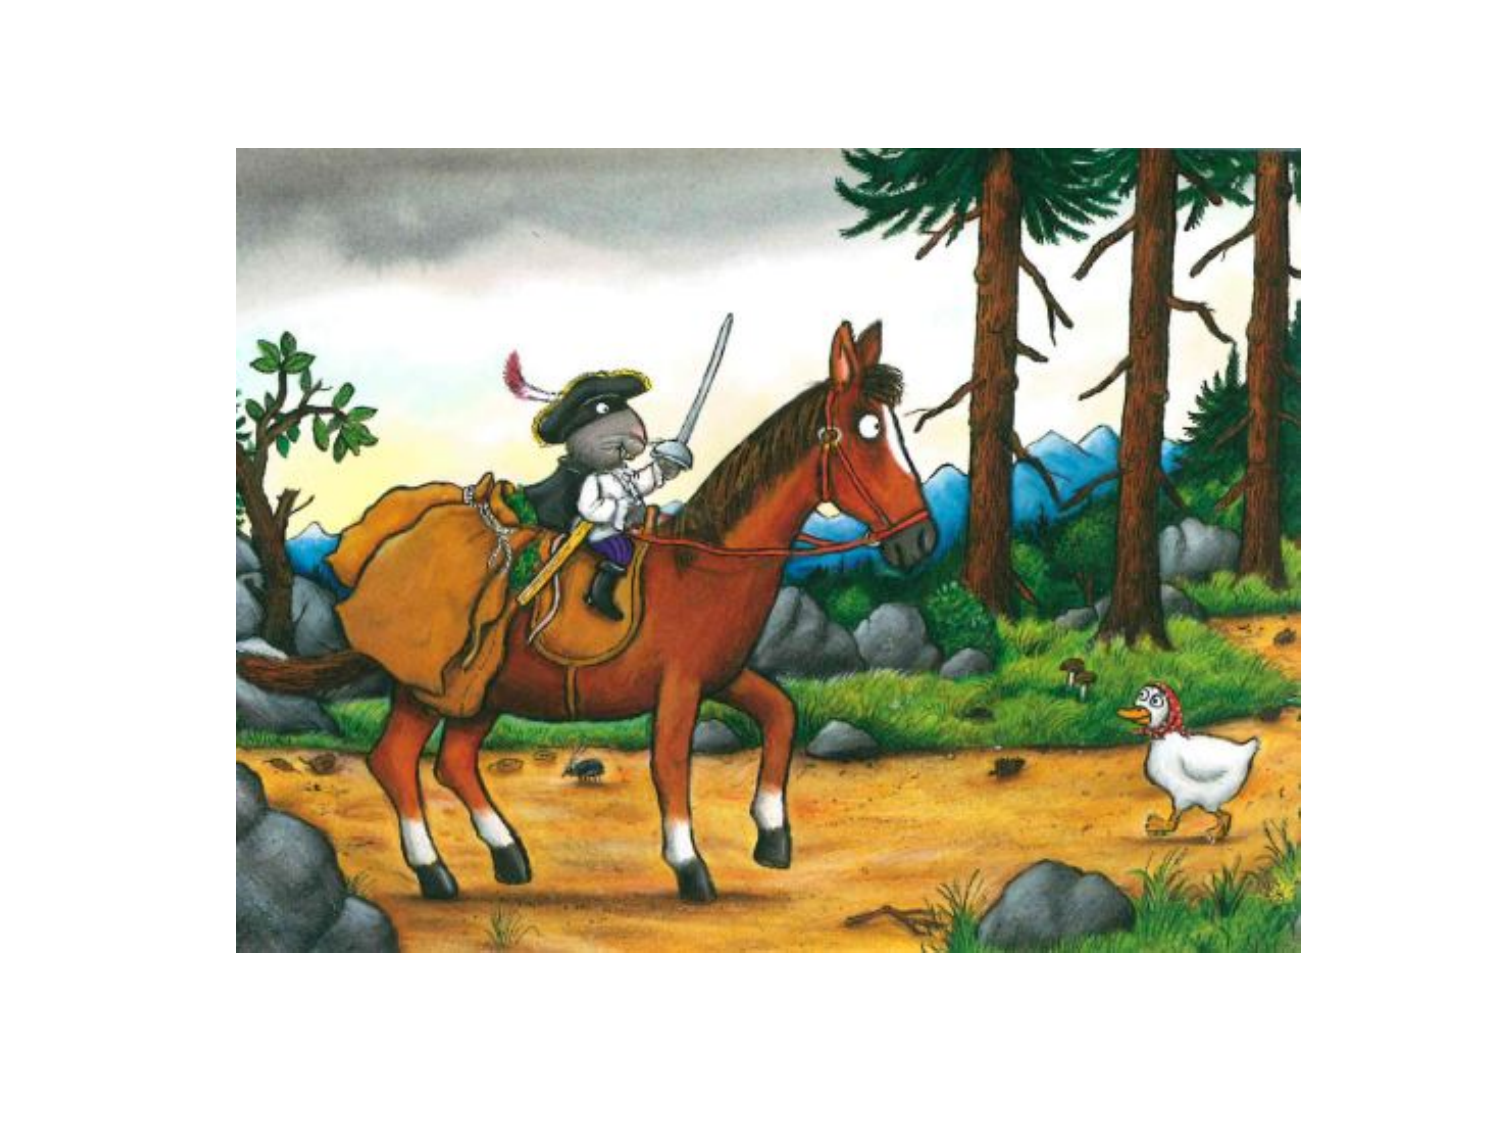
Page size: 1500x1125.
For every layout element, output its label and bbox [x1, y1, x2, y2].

picture [236, 148, 1301, 953]
